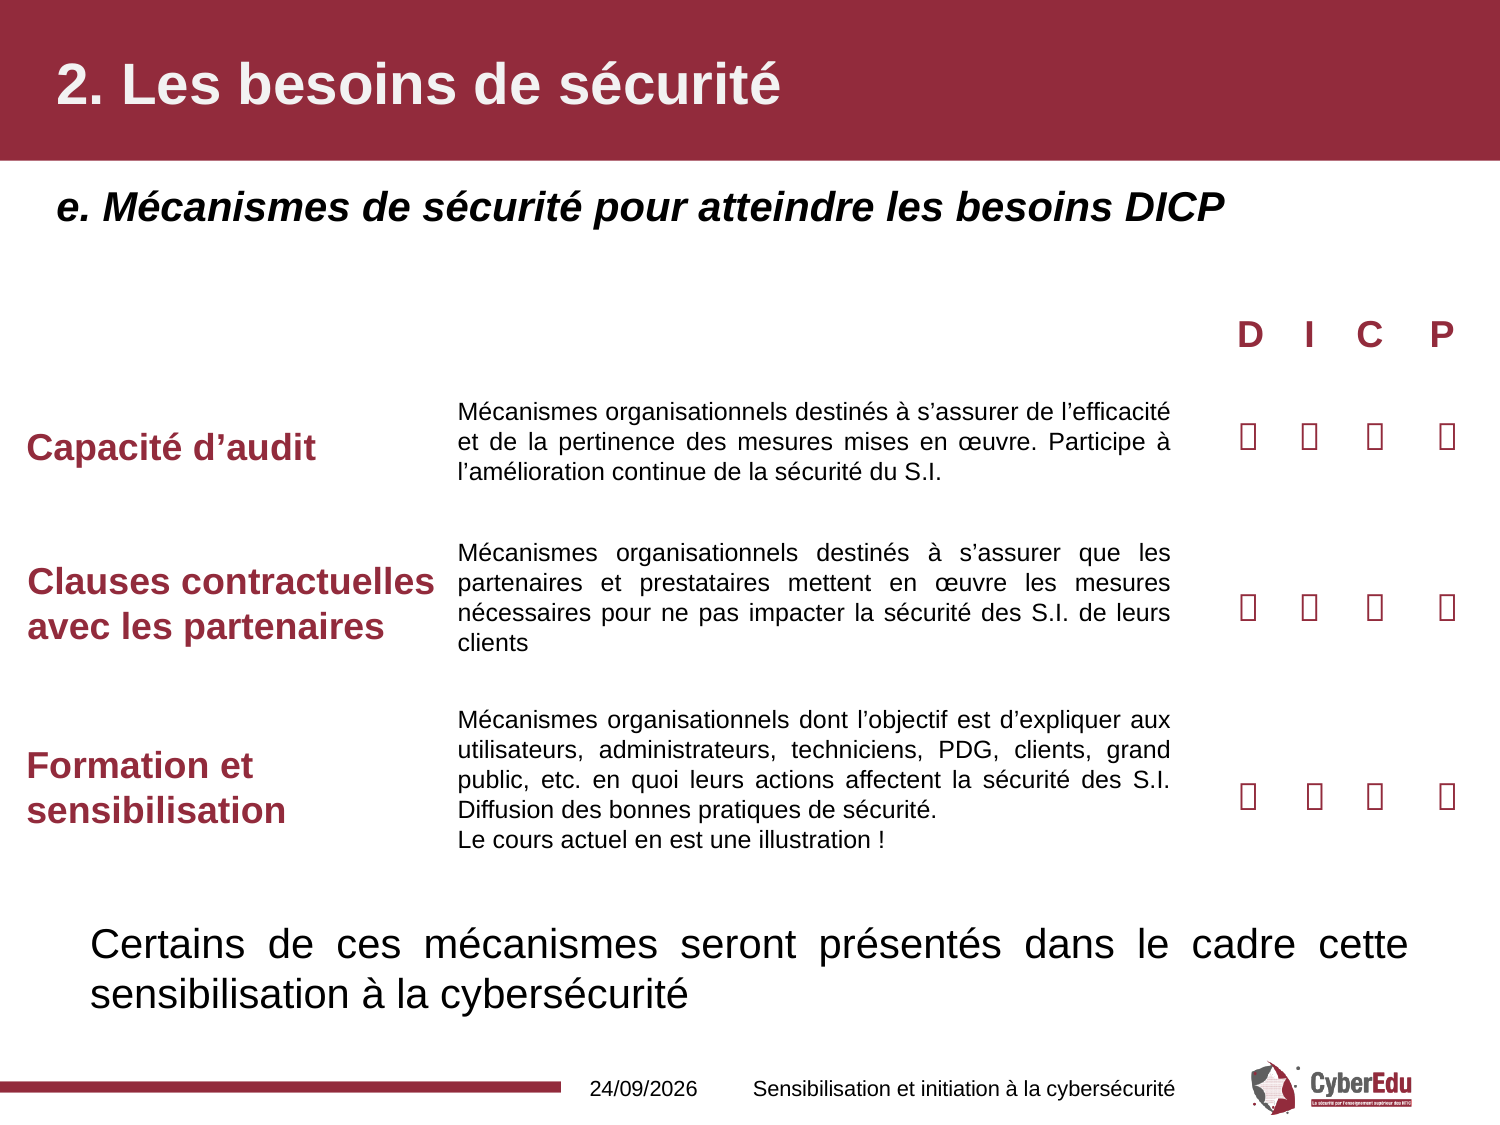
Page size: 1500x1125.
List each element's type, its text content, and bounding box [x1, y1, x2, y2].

text_box Mécanismes organisationnels destinés à s’assurer que les partenaires et prestataires mettent en œuvre les mesures nécessaires pour ne pas impacter la sécurité des S.I. de leurs clients [442, 529, 1187, 664]
text_box Formation et sensibilisation [11, 733, 302, 839]
text_box Clauses contractuelles avec les partenaires [12, 549, 442, 655]
text_box     [1222, 765, 1483, 826]
text_box D I C P [1222, 302, 1483, 363]
footer Sensibilisation et initiation à la cybersécurité [738, 1057, 1236, 1118]
list Certains de ces mécanismes seront présentés dans le cadre cette sensibilisation à la cybersécurité [75, 909, 1425, 1035]
text_box Mécanismes organisationnels destinés à s’assurer de l’efficacité et de la pertinence des mesures mises en œuvre. Participe à l’amélioration continue de la sécurité du S.I. [442, 388, 1187, 494]
text_box Capacité d’audit [11, 416, 332, 476]
slide_number 15/11/2020 [561, 1057, 727, 1118]
text_box     [1222, 405, 1483, 466]
title 2. Les besoins de sécurité [41, 1, 1471, 161]
text_box     [1222, 576, 1483, 637]
list e. Mécanismes de sécurité pour atteindre les besoins DICP [41, 172, 1471, 268]
text_box Mécanismes organisationnels dont l’objectif est d’expliquer aux utilisateurs, administrateurs, techniciens, PDG, clients, grand public, etc. en quoi leurs actions affectent la sécurité des S.I. Diffusion des bonnes pratiques de sécurité. Le cours actuel en est une illustration ! [442, 696, 1187, 861]
picture [1246, 1060, 1412, 1115]
